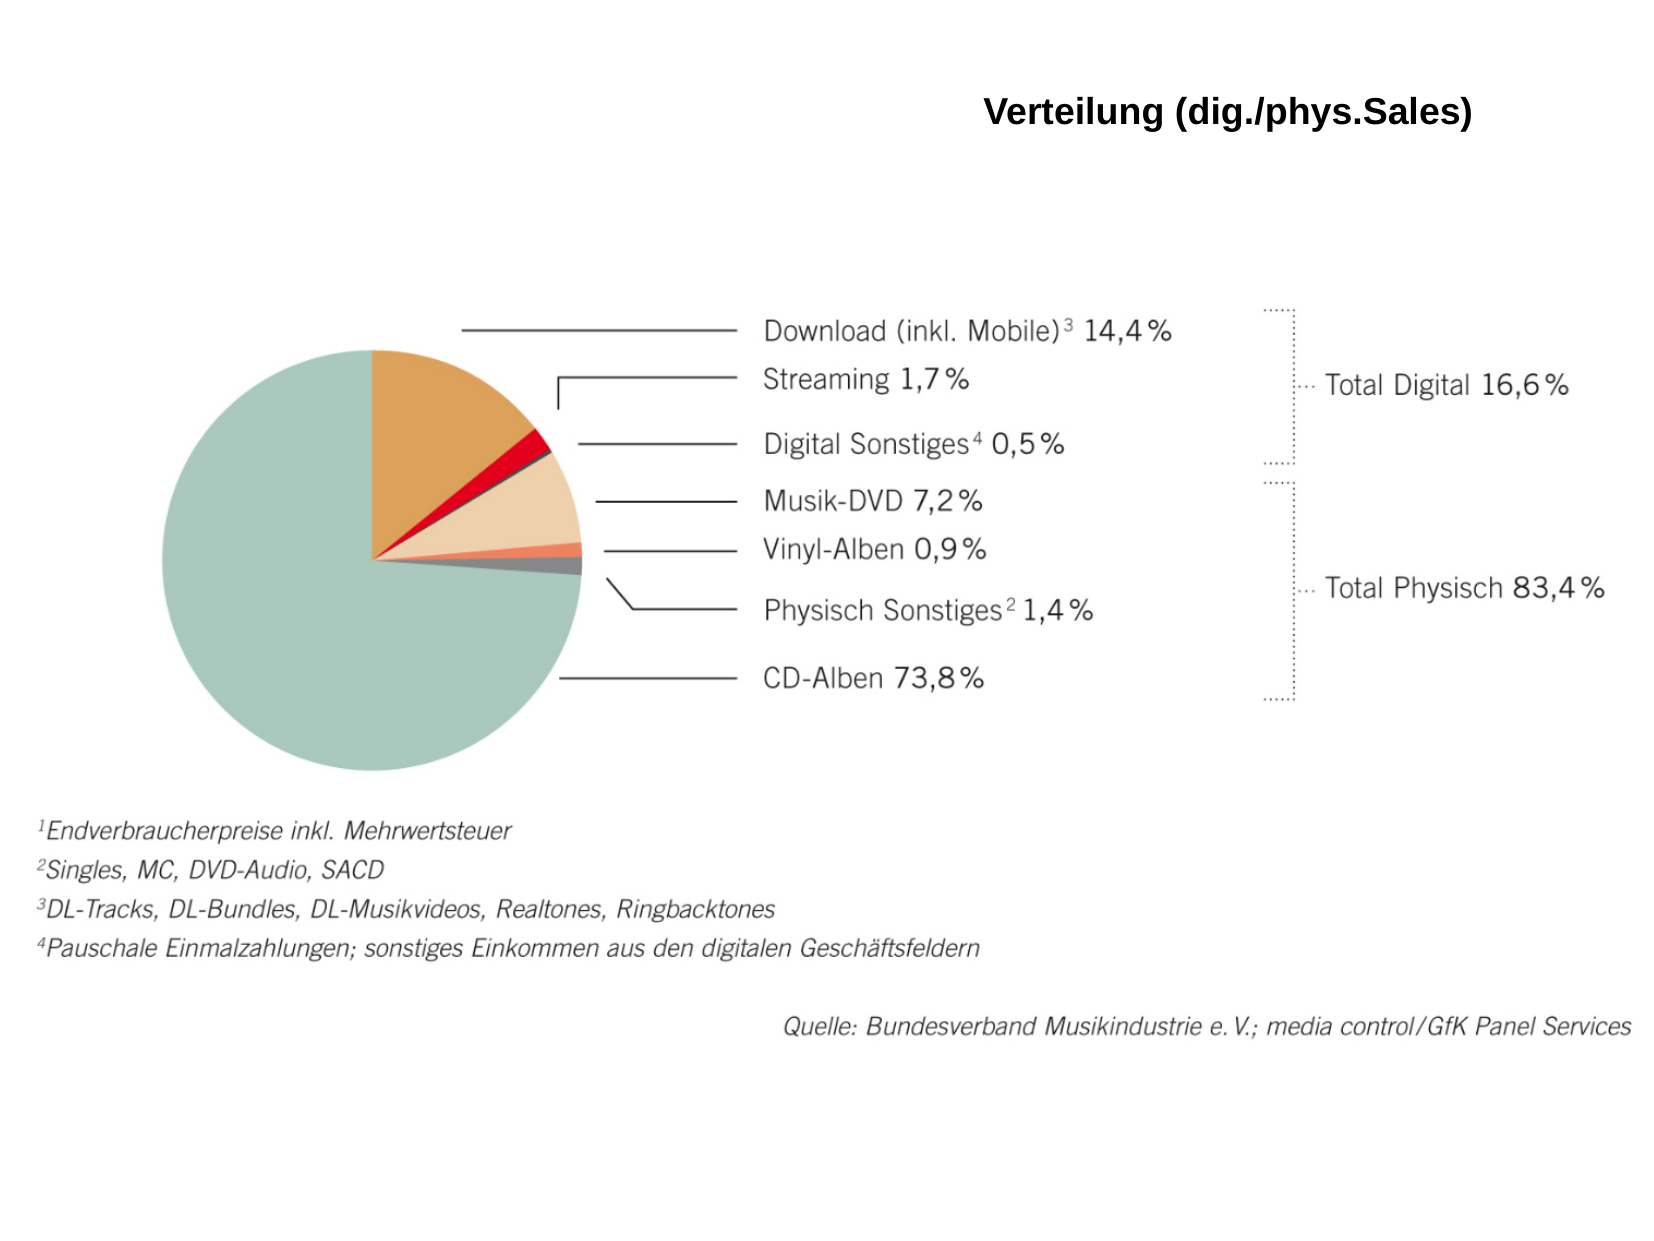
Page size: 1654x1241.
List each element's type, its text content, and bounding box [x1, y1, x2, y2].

text_box Verteilung (dig./phys.Sales) [968, 82, 1489, 140]
picture [3, 204, 1654, 1066]
